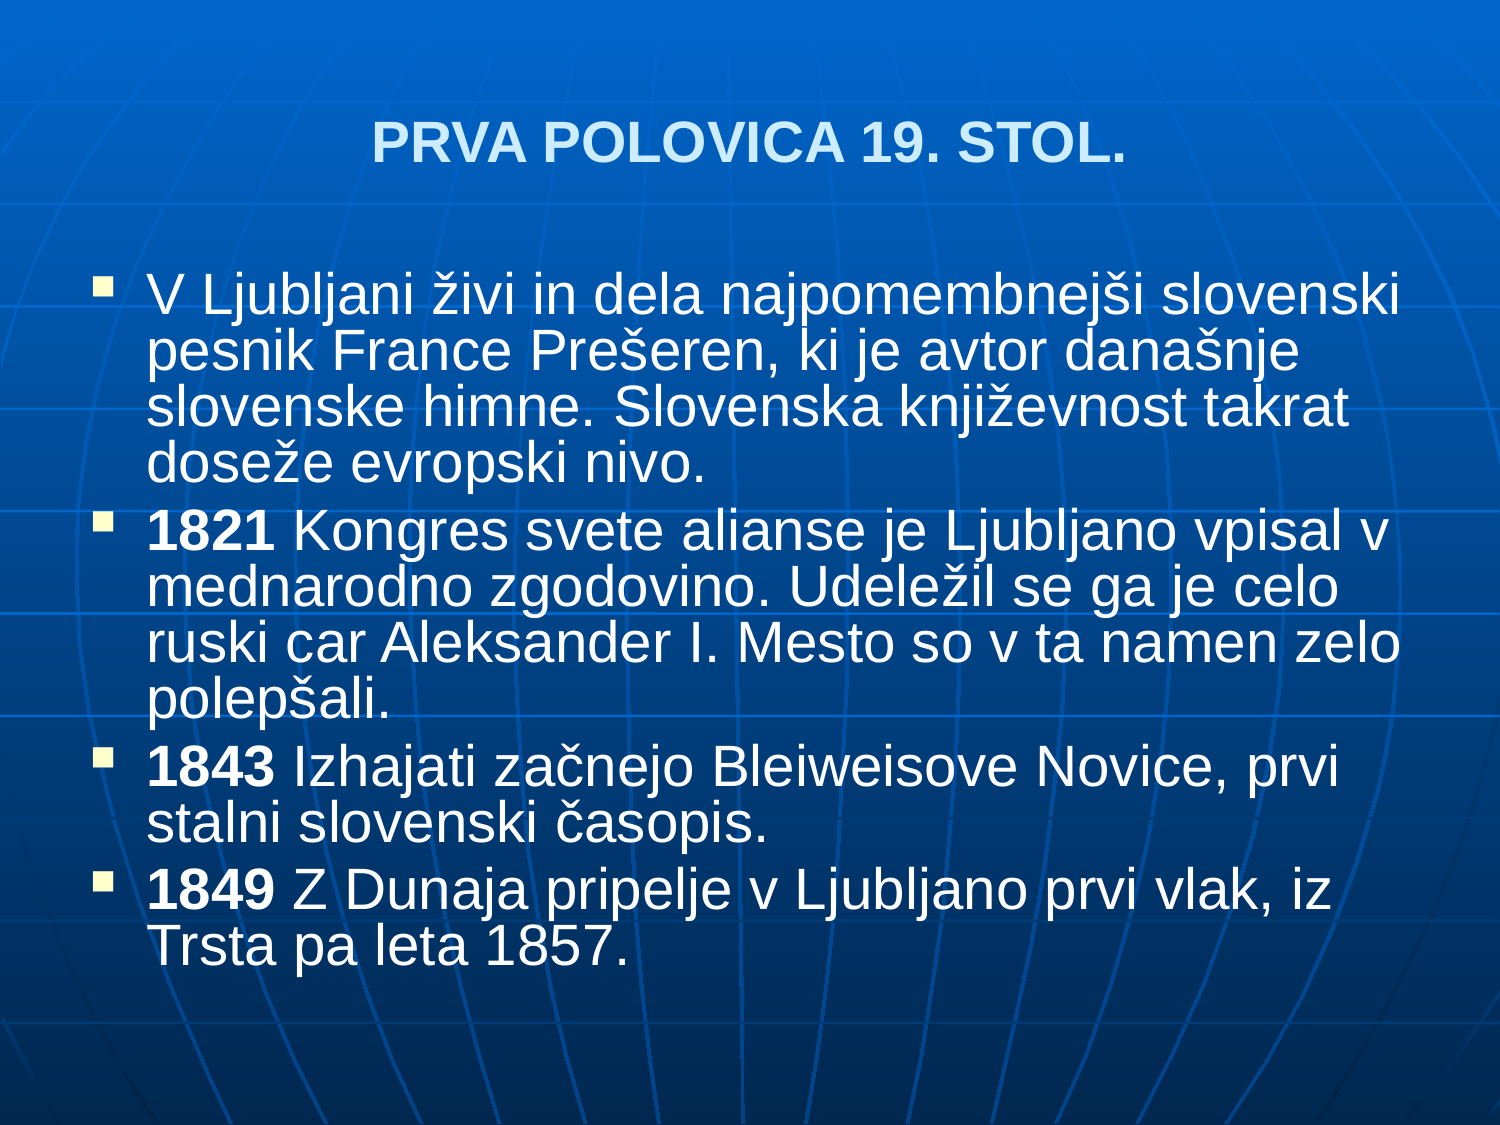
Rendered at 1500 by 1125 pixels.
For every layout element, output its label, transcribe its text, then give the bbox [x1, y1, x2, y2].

title PRVA POLOVICA 19. STOL. [75, 45, 1425, 233]
list V Ljubljani živi in dela najpomembnejši slovenski pesnik France Prešeren, ki je avtor današnje slovenske himne. Slovenska književnost takrat doseže evropski nivo. 1821 Kongres svete alianse je Ljubljano vpisal v mednarodno zgodovino. Udeležil se ga je celo ruski car Aleksander I. Mesto so v ta namen zelo polepšali. 1843 Izhajati začnejo Bleiweisove Novice, prvi stalni slovenski časopis. 1849 Z Dunaja pripelje v Ljubljano prvi vlak, iz Trsta pa leta 1857. [75, 262, 1425, 1006]
